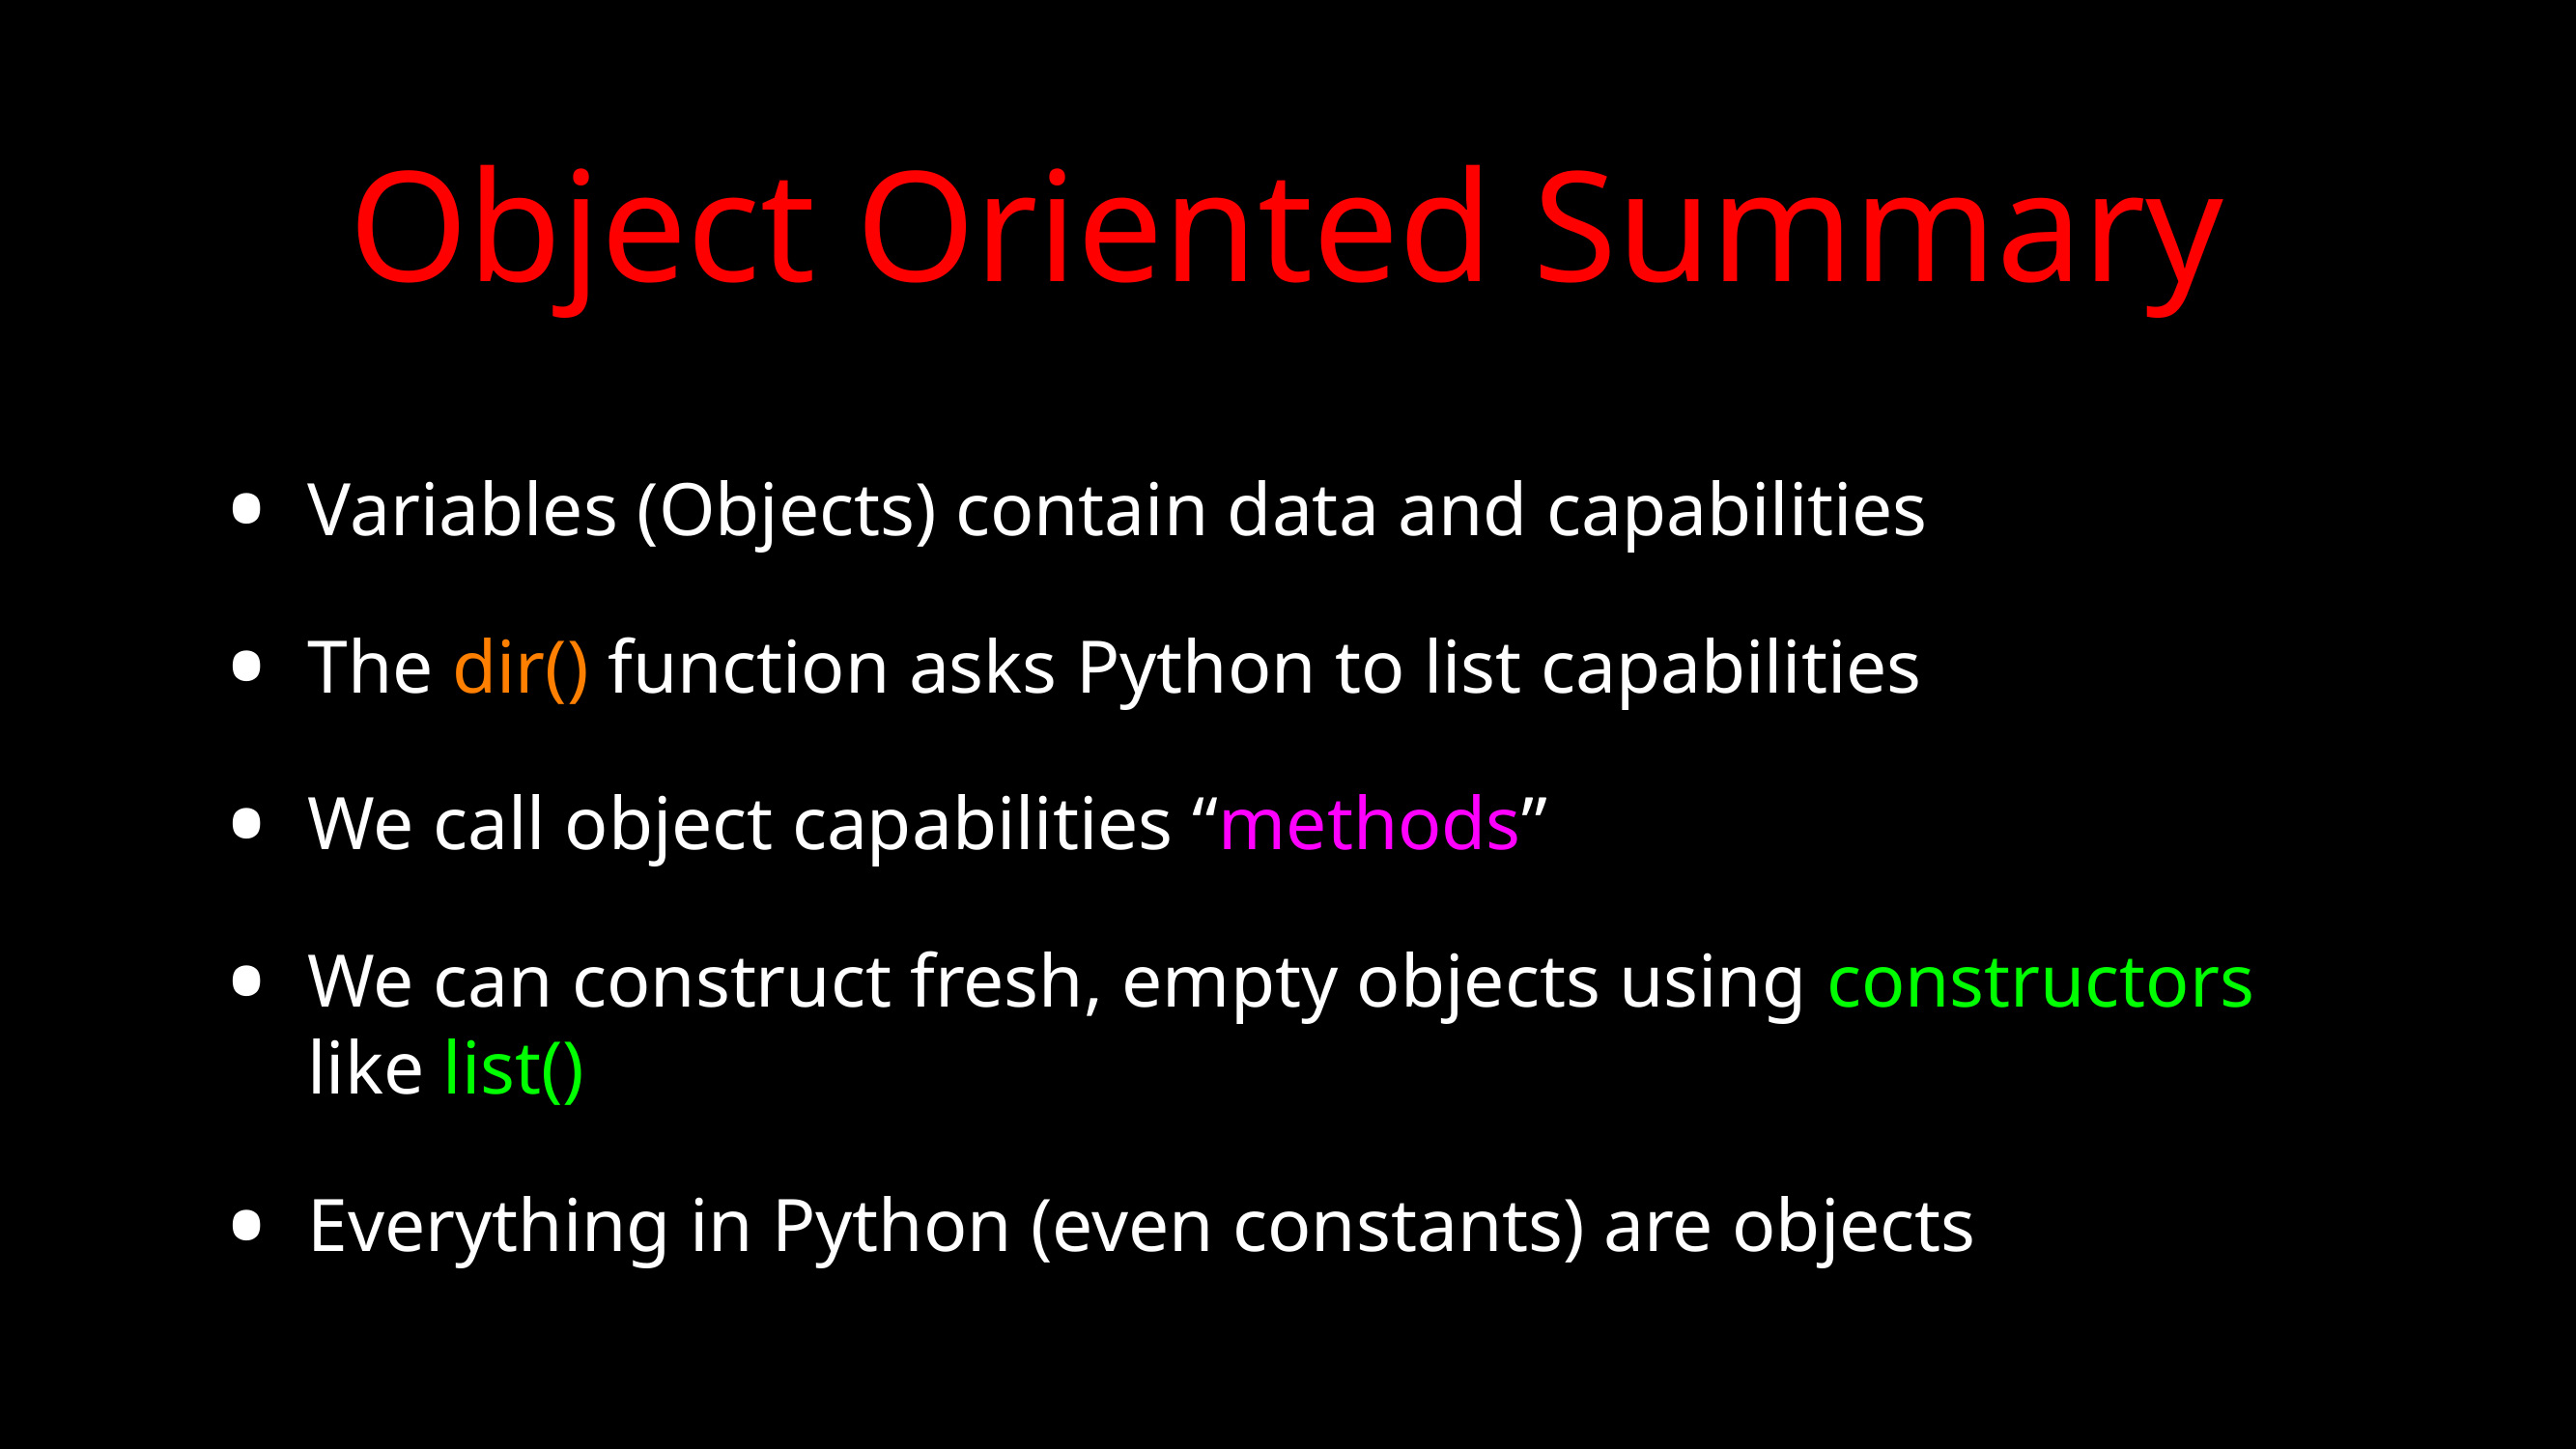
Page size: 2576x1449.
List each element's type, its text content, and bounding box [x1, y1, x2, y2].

title Object Oriented Summary [183, 38, 2392, 403]
list Variables (Objects) contain data and capabilities The dir() function asks Python to list capabilities We call object capabilities “methods” We can construct fresh, empty objects using constructors like list() Everything in Python (even constants) are objects [183, 412, 2392, 1317]
